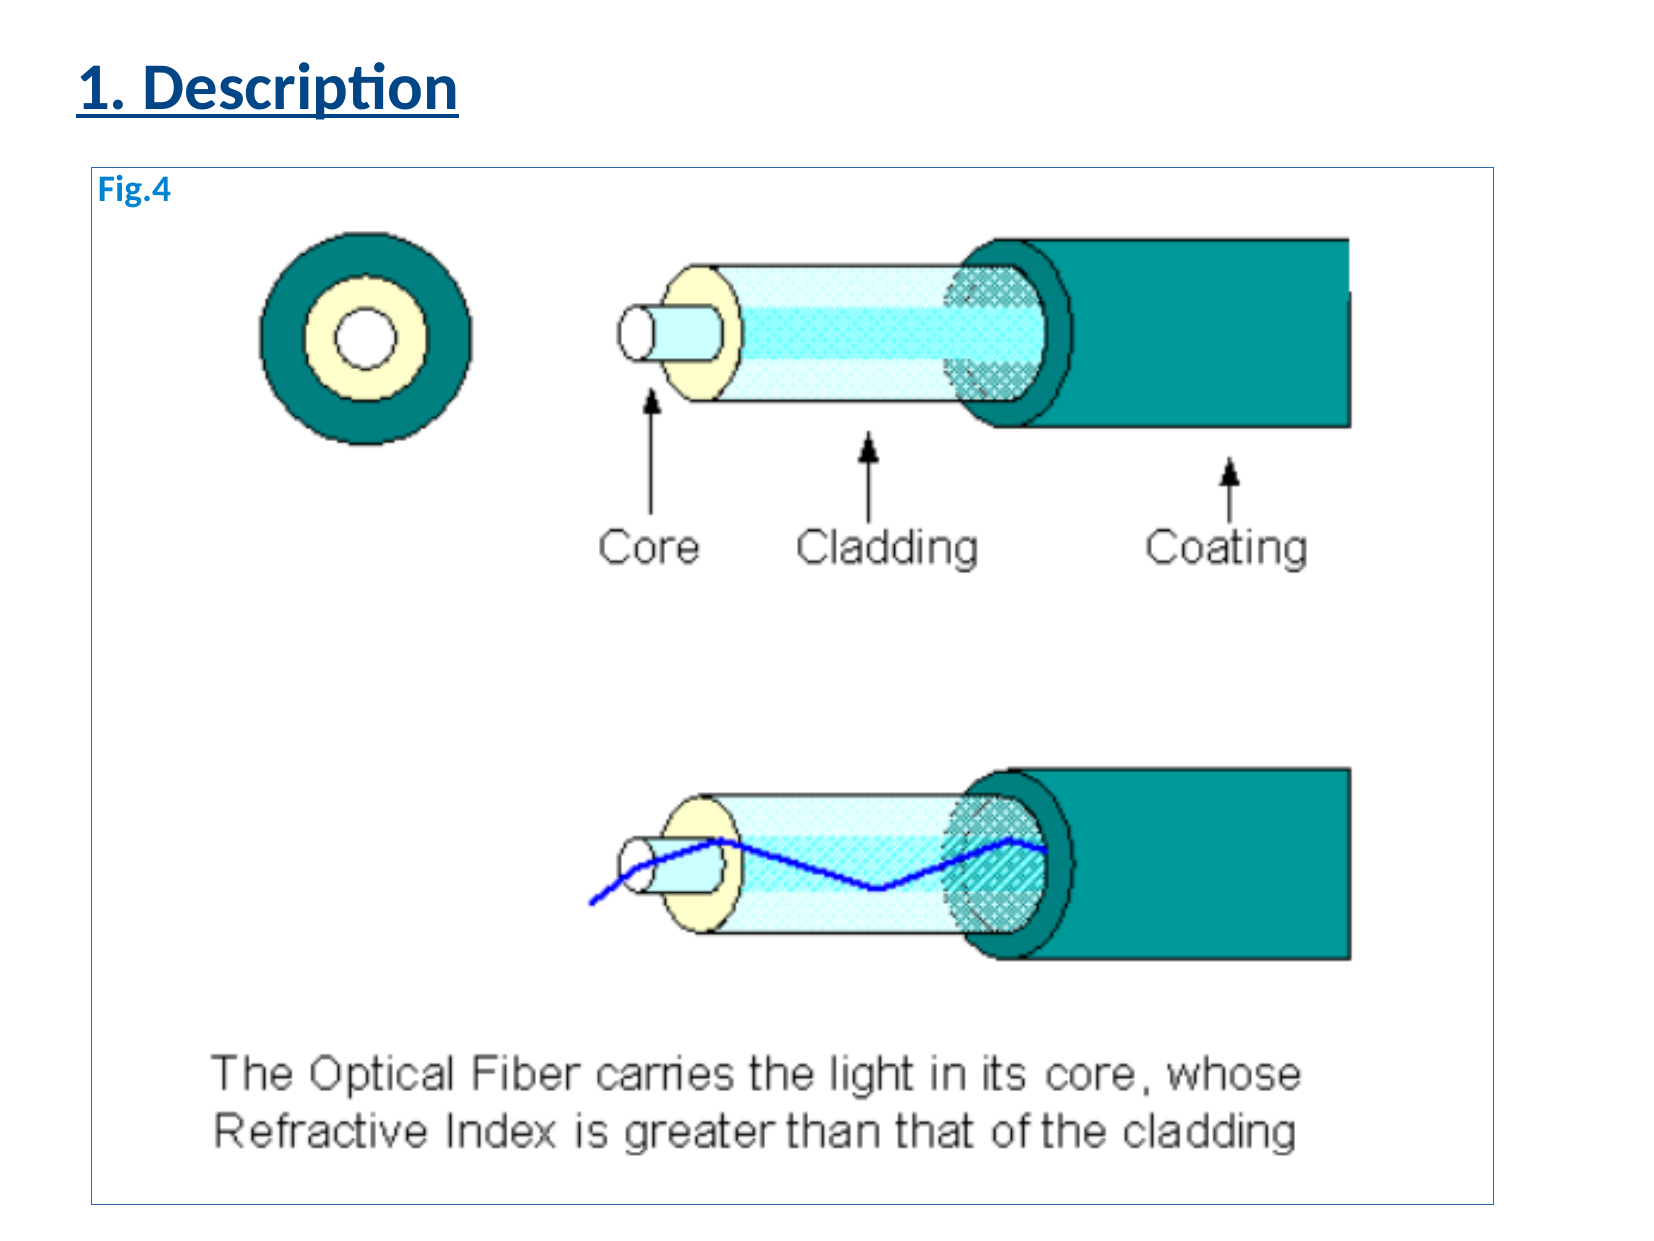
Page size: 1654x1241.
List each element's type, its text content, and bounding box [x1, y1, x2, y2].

text_box 1. Description [61, 51, 1524, 149]
text_box Fig.4 [91, 167, 1494, 1205]
